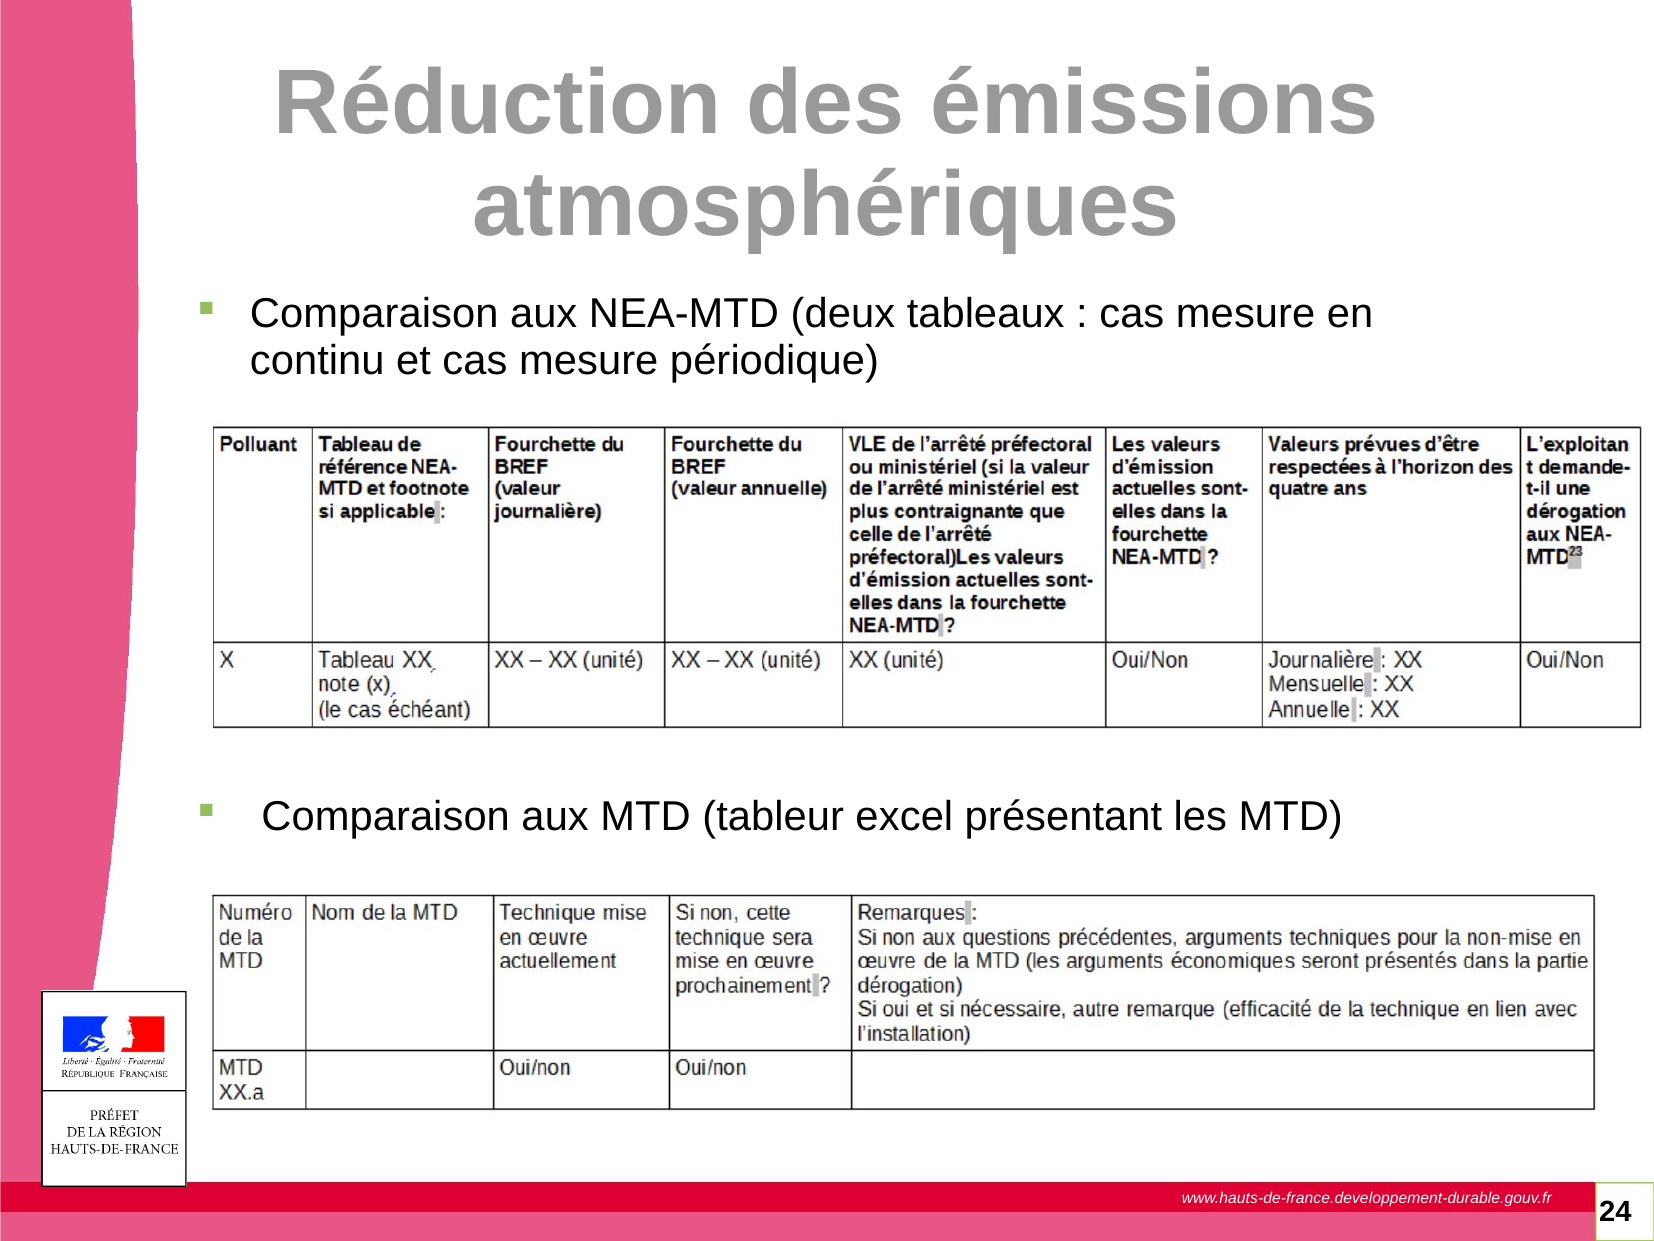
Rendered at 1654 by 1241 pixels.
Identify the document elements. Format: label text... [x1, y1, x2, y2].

picture [0, 0, 1654, 1241]
title Réduction des émissions atmosphériques [82, 49, 1571, 257]
list Comparaison aux NEA-MTD (deux tableaux : cas mesure en continu et cas mesure périodique) Comparaison aux MTD (tableur excel présentant les MTD) [179, 290, 1509, 1010]
